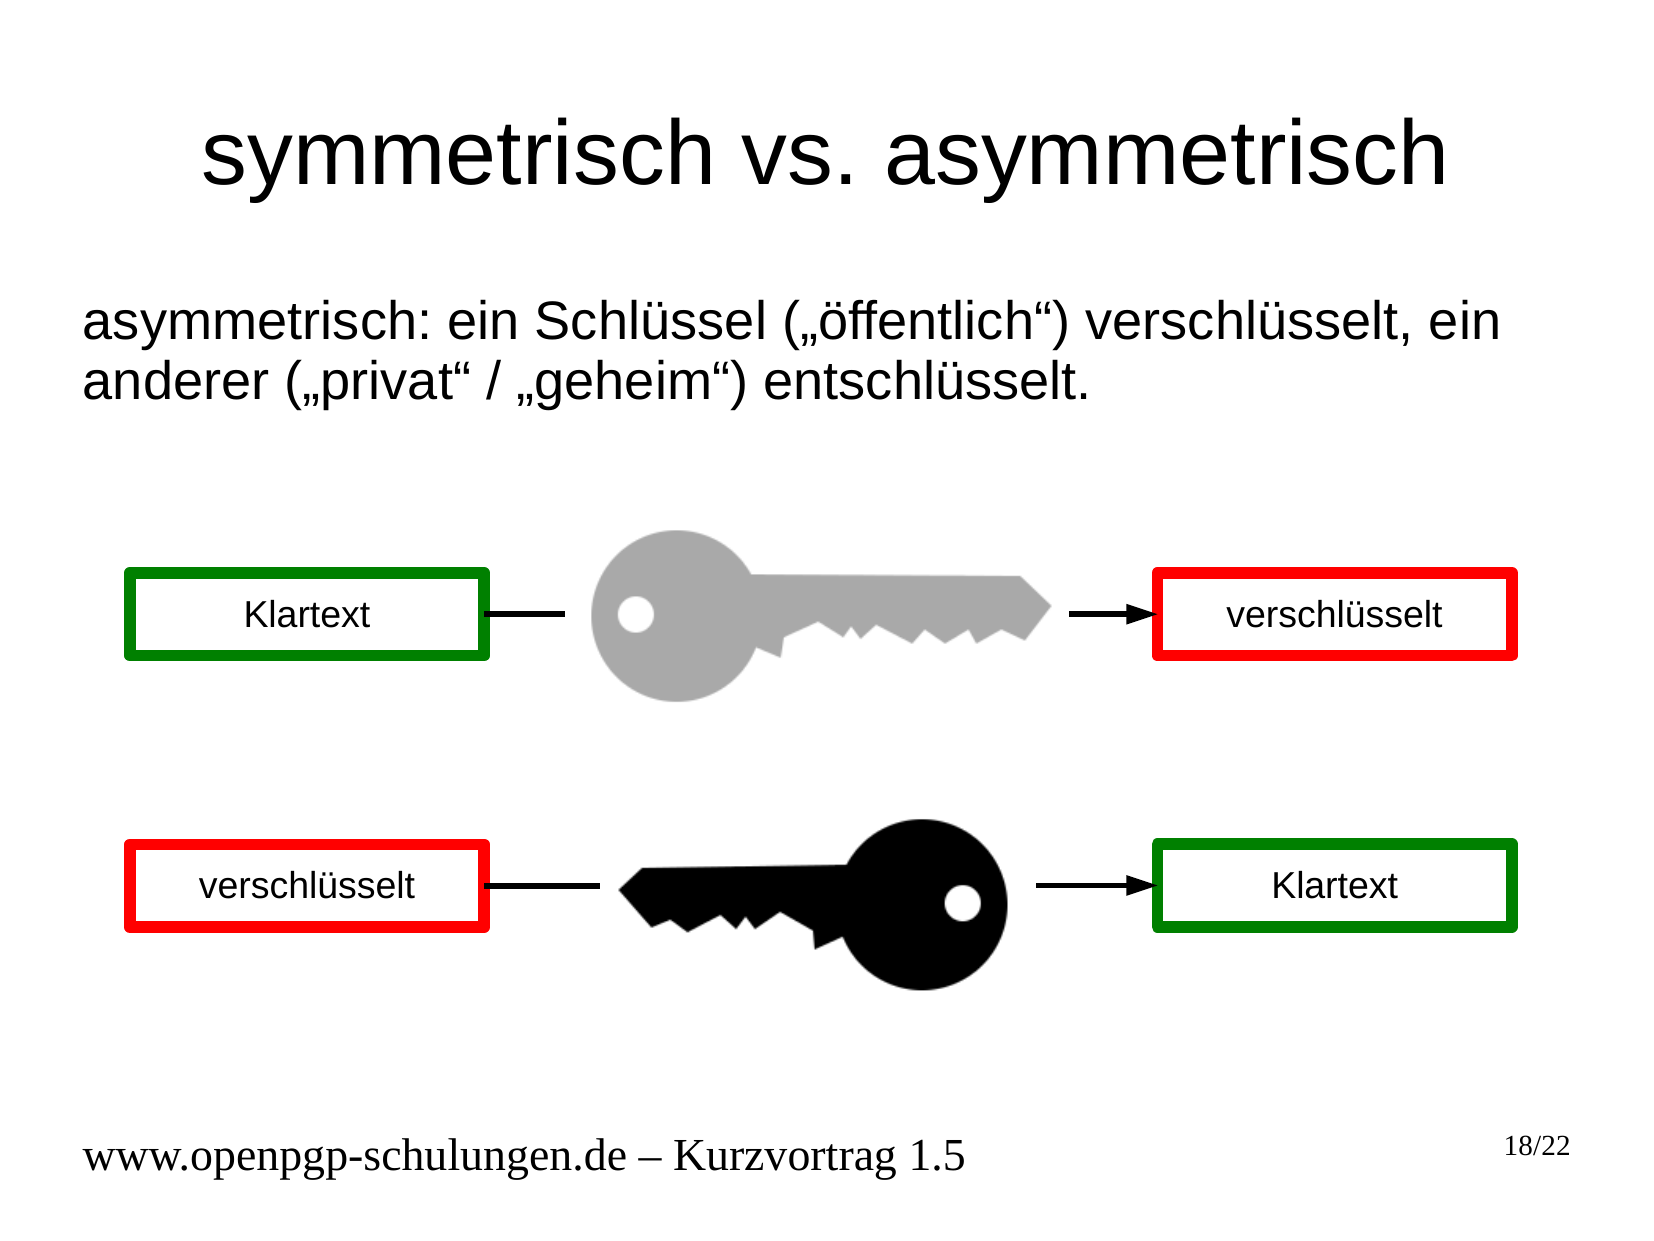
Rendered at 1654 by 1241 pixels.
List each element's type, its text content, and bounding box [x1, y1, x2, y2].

text_box verschlüsselt [1157, 572, 1512, 656]
picture [565, 507, 1069, 721]
text_box Klartext [1157, 844, 1512, 927]
title symmetrisch vs. asymmetrisch [82, 49, 1571, 257]
list asymmetrisch: ein Schlüssel („öffentlich“) verschlüsselt, ein anderer („privat“ / „geheim“) entschlüsselt. [82, 290, 1538, 1010]
picture [600, 796, 1036, 1011]
text_box Klartext [129, 572, 485, 656]
text_box verschlüsselt [129, 844, 485, 928]
